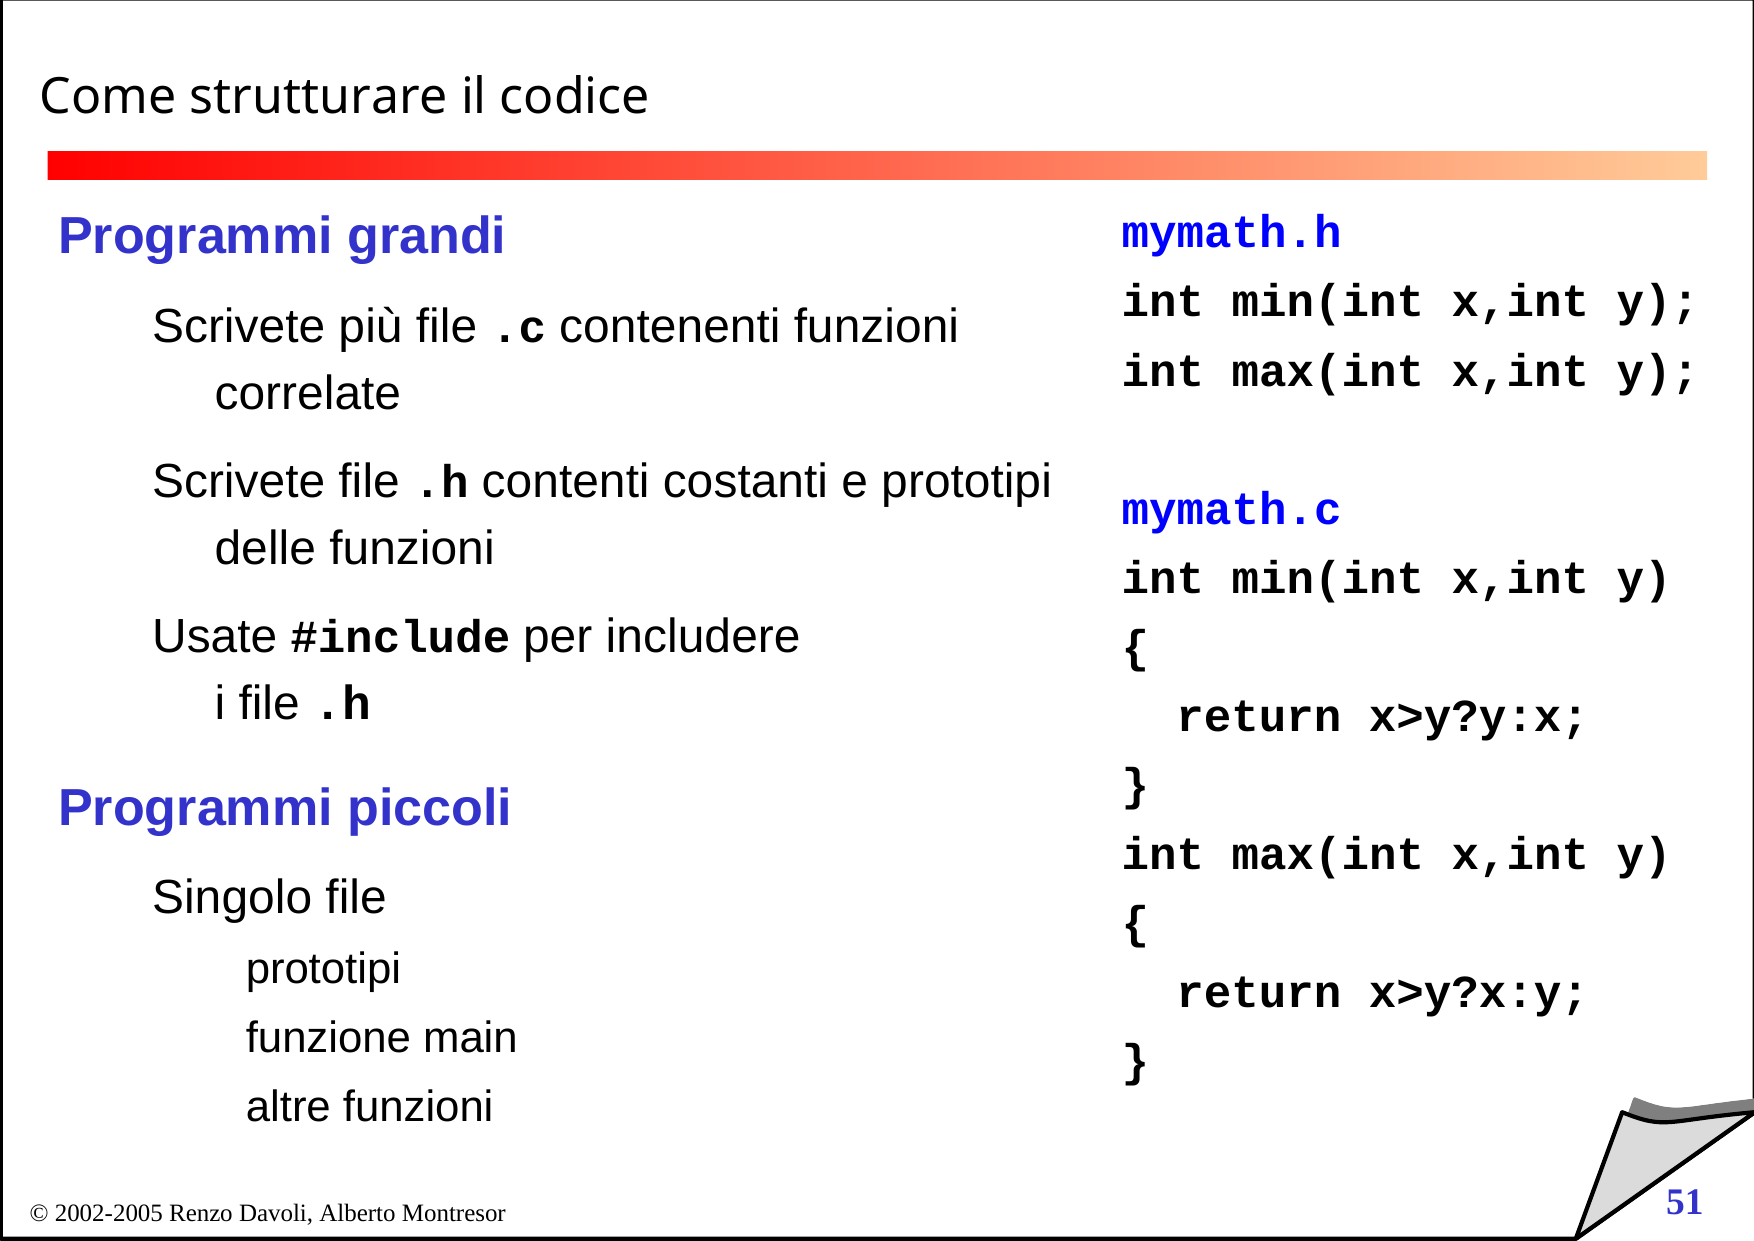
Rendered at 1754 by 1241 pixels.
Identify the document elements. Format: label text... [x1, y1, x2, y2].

text_box main [750, 151, 754, 179]
list Programmi grandi Scrivete più file .c contenenti funzioni correlate Scrivete file .h contenti costanti e prototipi delle funzioni Usate #include per includere i file .h Programmi piccoli Singolo file prototipi funzione main altre funzioni [58, 206, 1067, 1143]
list mymath.h int min(int x,int y); int max(int x,int y); mymath.c int min(int x,int y) { return x>y?y:x; } int max(int x,int y) { return x>y?x:y; } [1121, 206, 1754, 1160]
title Come strutturare il codice [40, 49, 1714, 144]
